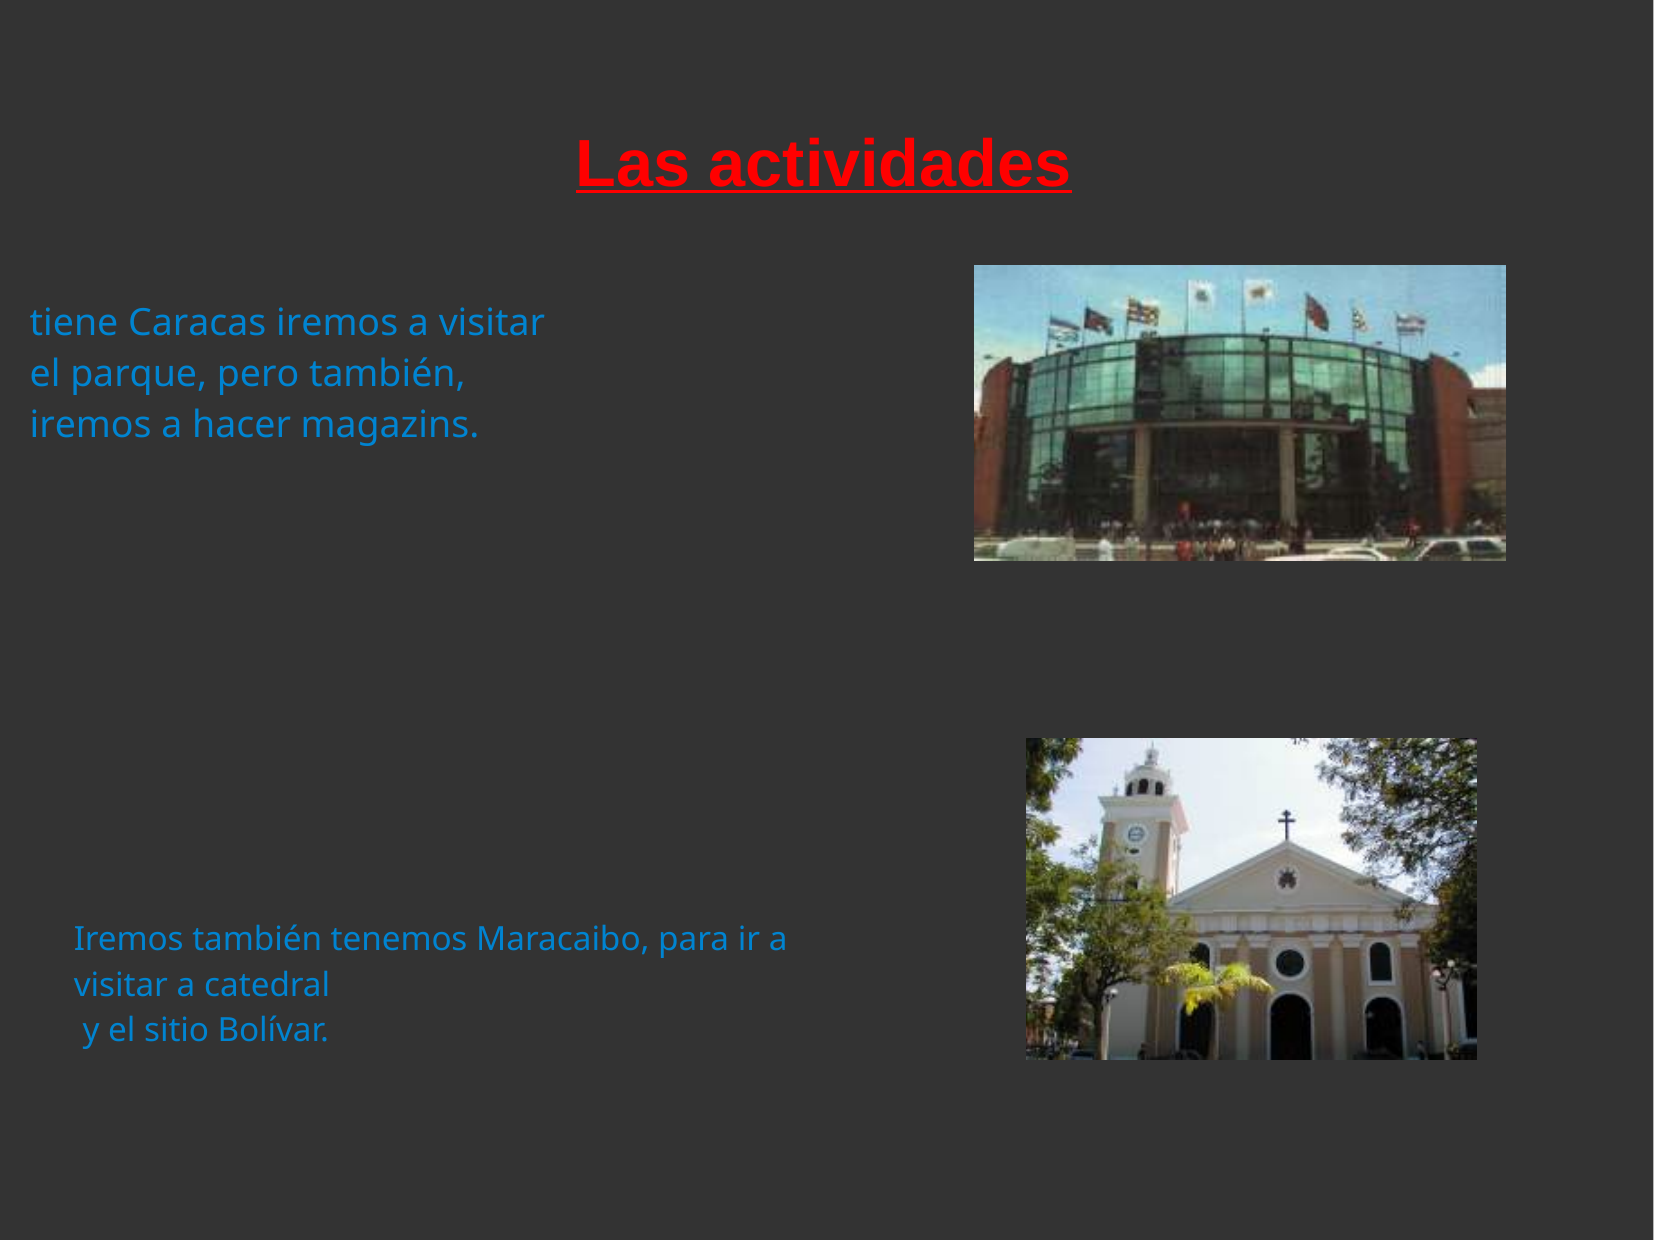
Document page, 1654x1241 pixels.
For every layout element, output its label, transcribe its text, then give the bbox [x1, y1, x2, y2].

picture [974, 265, 1506, 562]
text_box Iremos también tenemos Maracaibo, para ir a visitar a catedral y el sitio Bolívar. [59, 907, 853, 1063]
text_box tiene Caracas iremos a visitar el parque, pero también, iremos a hacer magazins. [29, 295, 581, 507]
picture [1026, 738, 1477, 1060]
text_box Las actividades [561, 118, 1152, 208]
